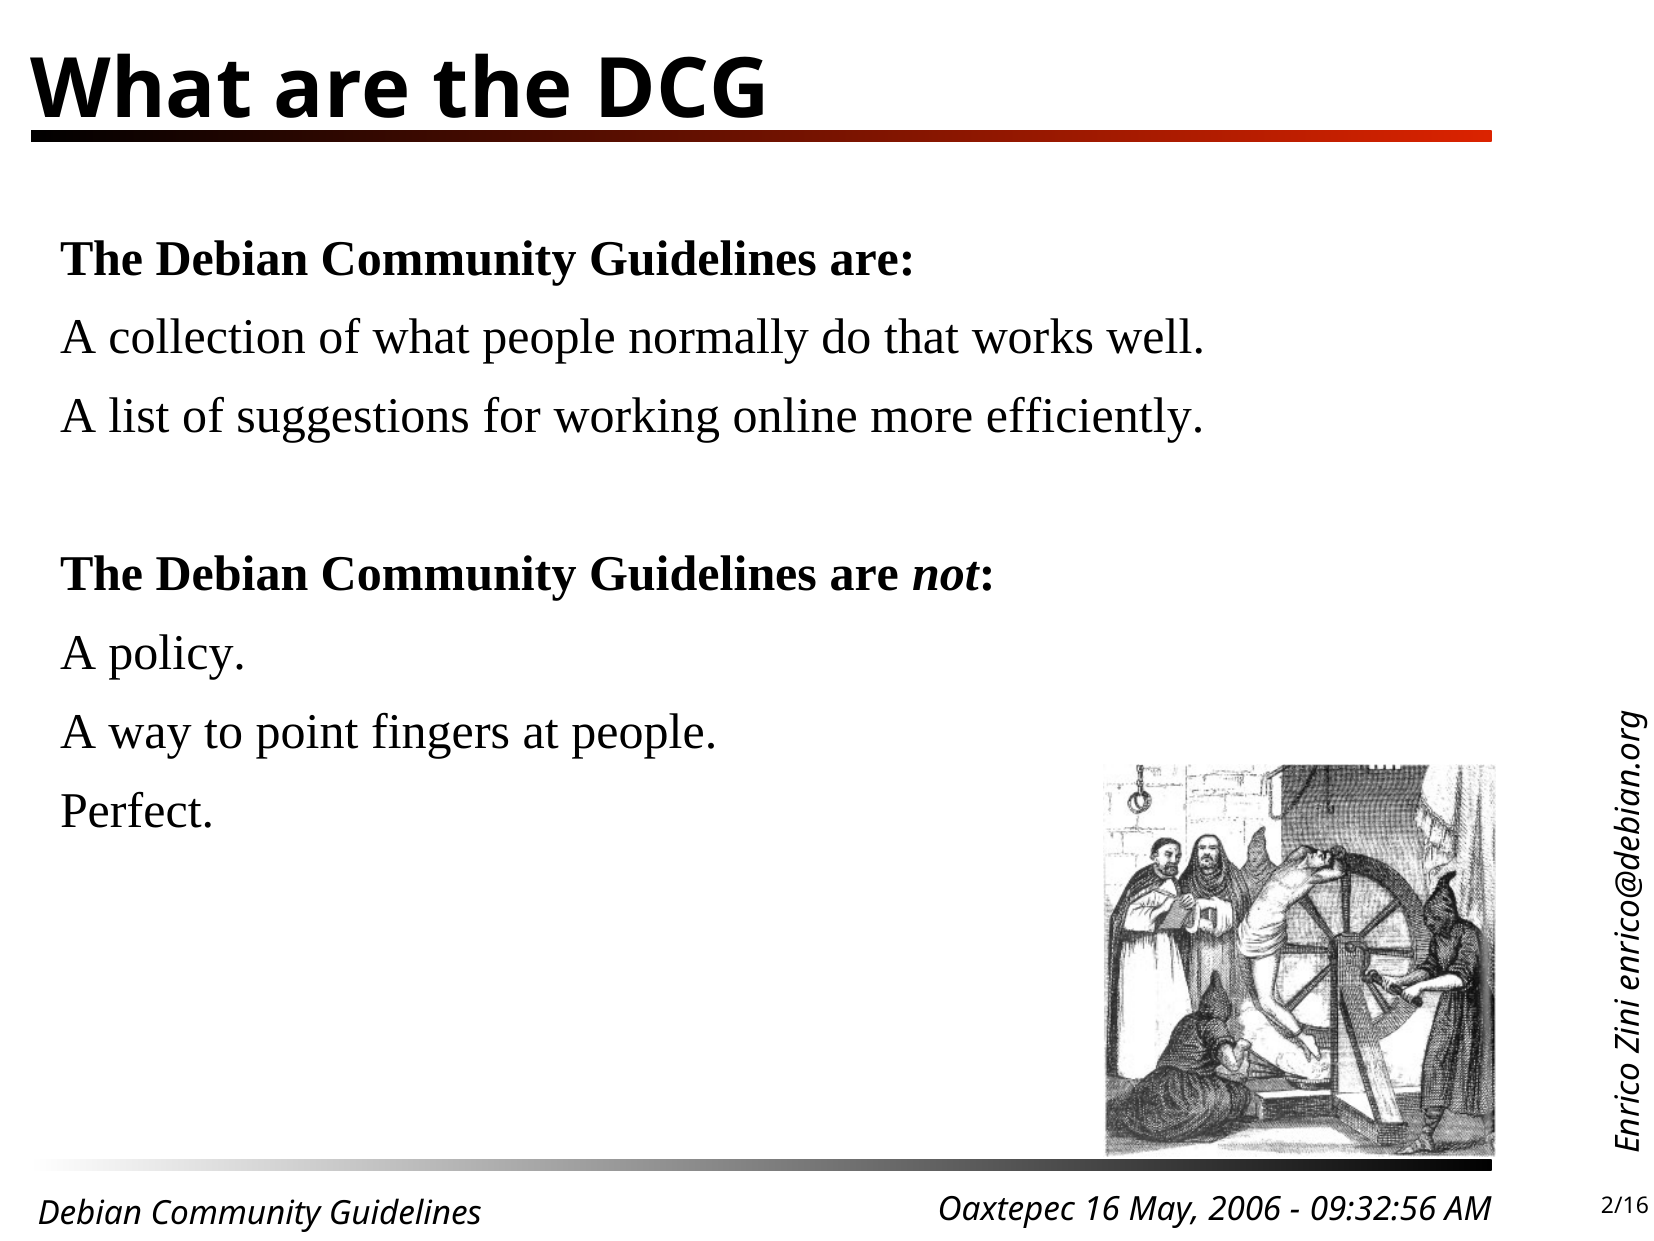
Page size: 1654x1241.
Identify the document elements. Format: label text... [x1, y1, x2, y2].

text_box The Debian Community Guidelines are: A collection of what people normally do that works well. A list of suggestions for working online more efficiently. The Debian Community Guidelines are not: A policy. A way to point fingers at people. Perfect. [60, 230, 1498, 862]
text_box What are the DCG [30, 28, 1438, 165]
picture [1103, 764, 1496, 1157]
